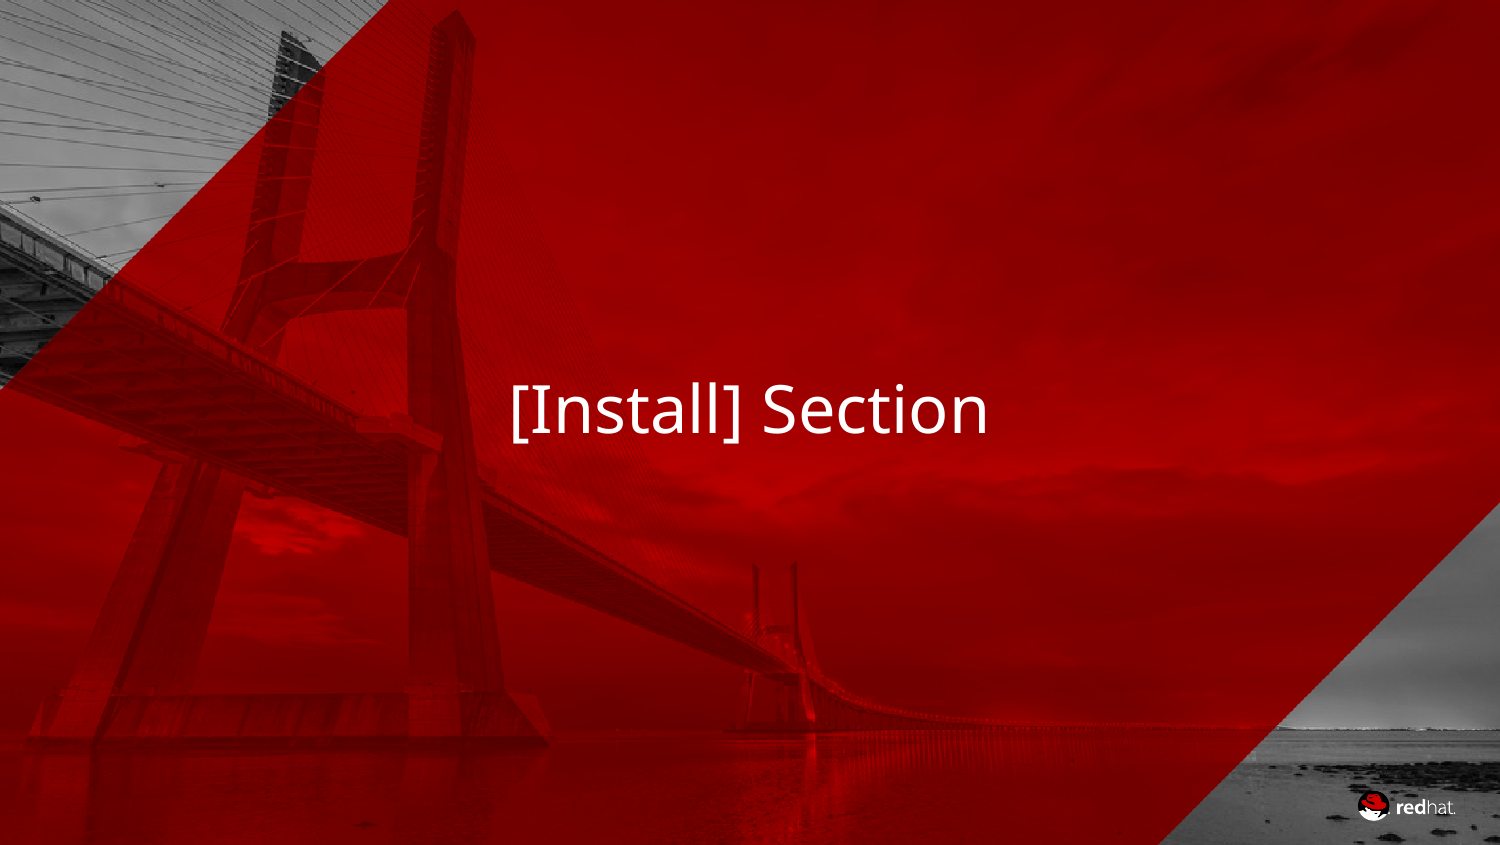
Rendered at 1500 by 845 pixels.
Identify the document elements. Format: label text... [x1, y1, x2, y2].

picture [0, 0, 1500, 845]
title [Install] Section [112, 330, 1388, 486]
